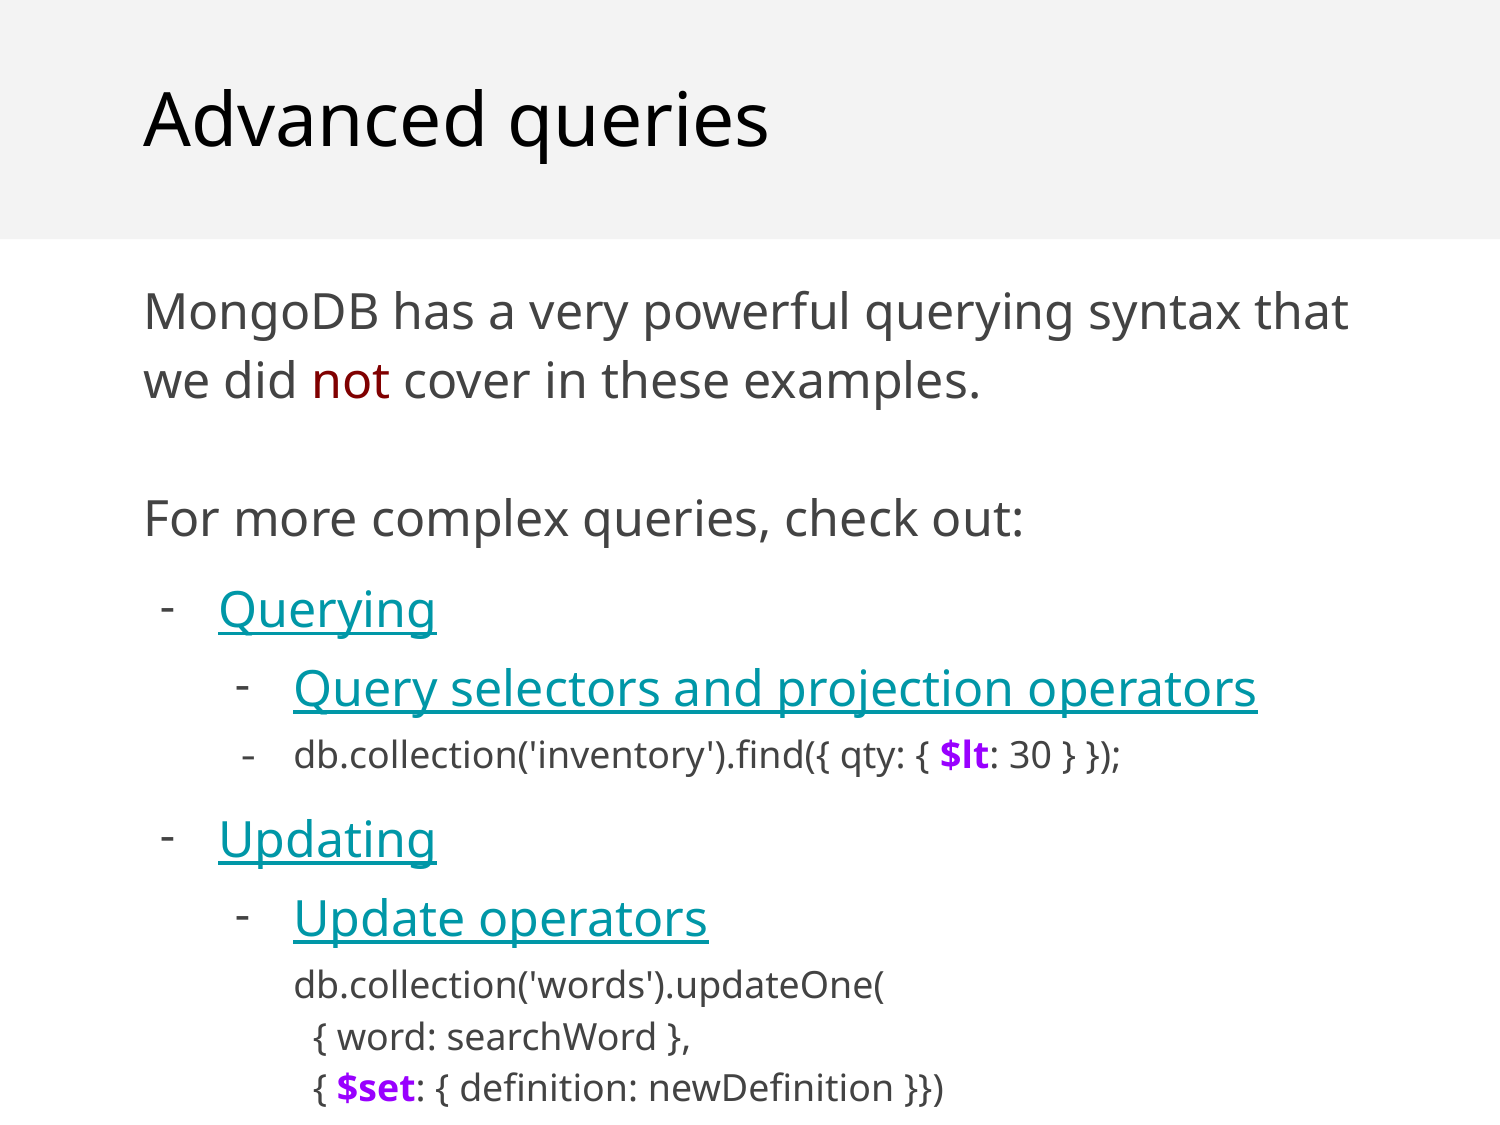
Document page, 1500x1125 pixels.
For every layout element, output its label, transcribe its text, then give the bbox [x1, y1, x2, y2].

list MongoDB has a very powerful querying syntax that we did not cover in these examples. For more complex queries, check out: Querying Query selectors and projection operators db.collection('inventory').find({ qty: { $lt: 30 } }); Updating Update operators db.collection('words').updateOne( { word: searchWord }, { $set: { definition: newDefinition }}) [128, 255, 1442, 1098]
title Advanced queries [128, 56, 1372, 183]
